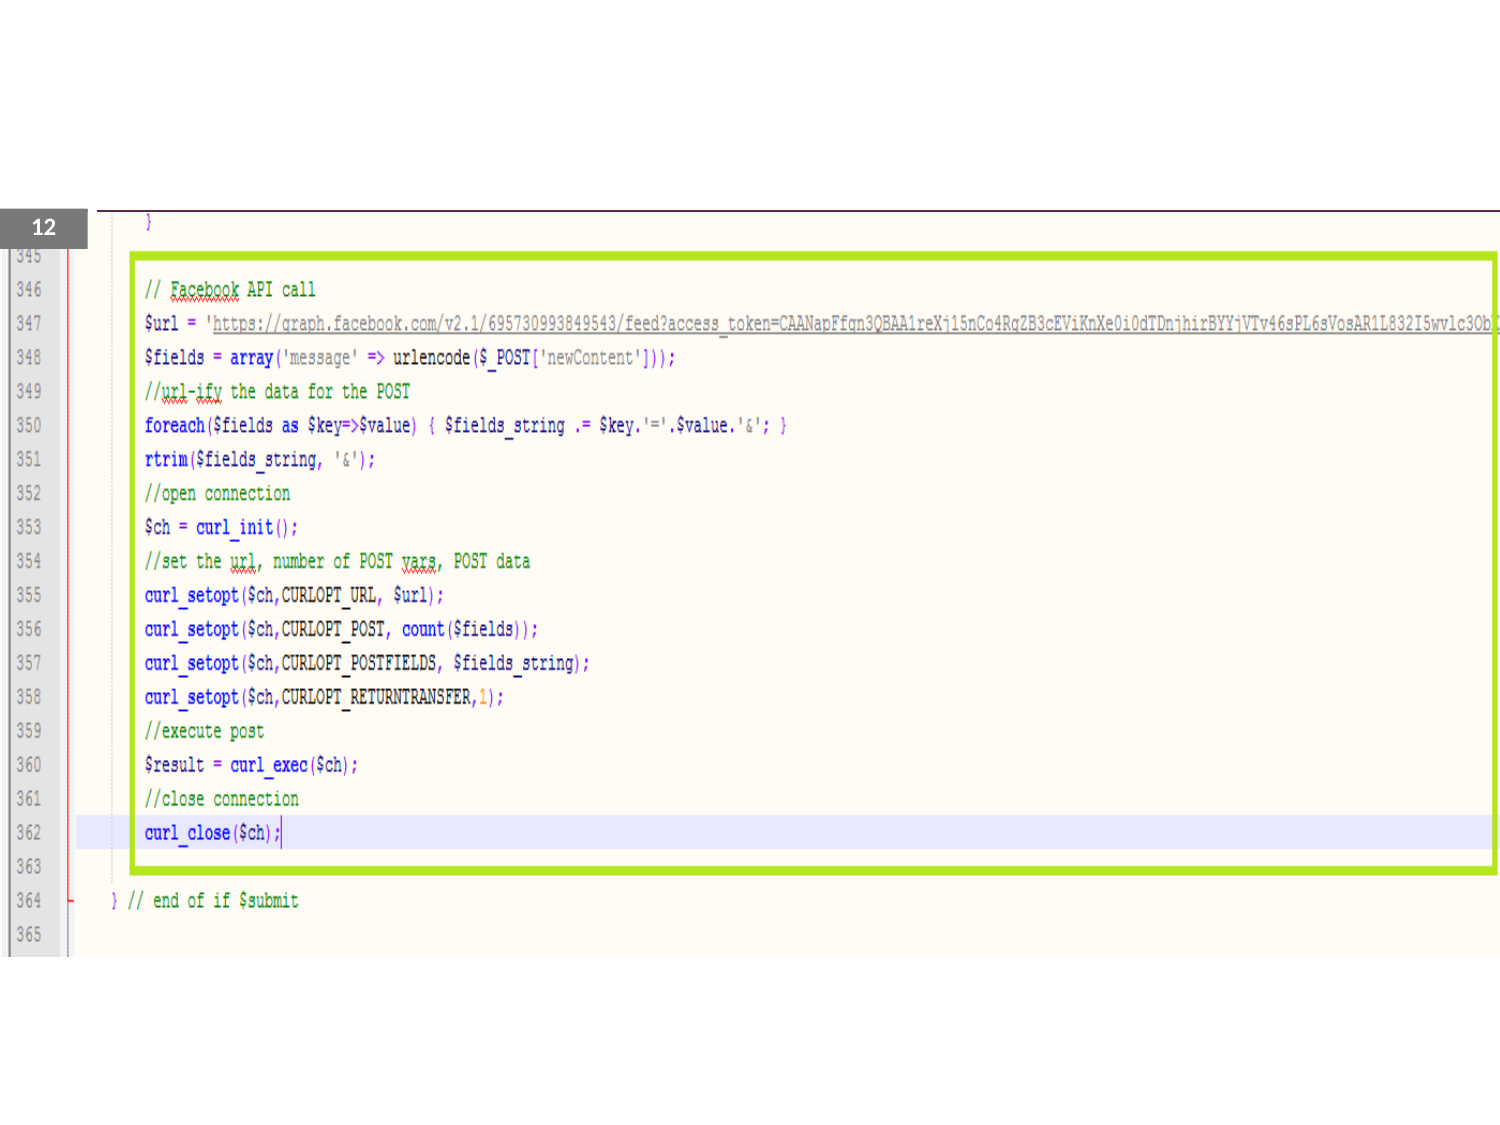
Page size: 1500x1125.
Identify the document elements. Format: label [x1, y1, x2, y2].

picture [2, 212, 1500, 957]
text_box [0, 208, 88, 249]
